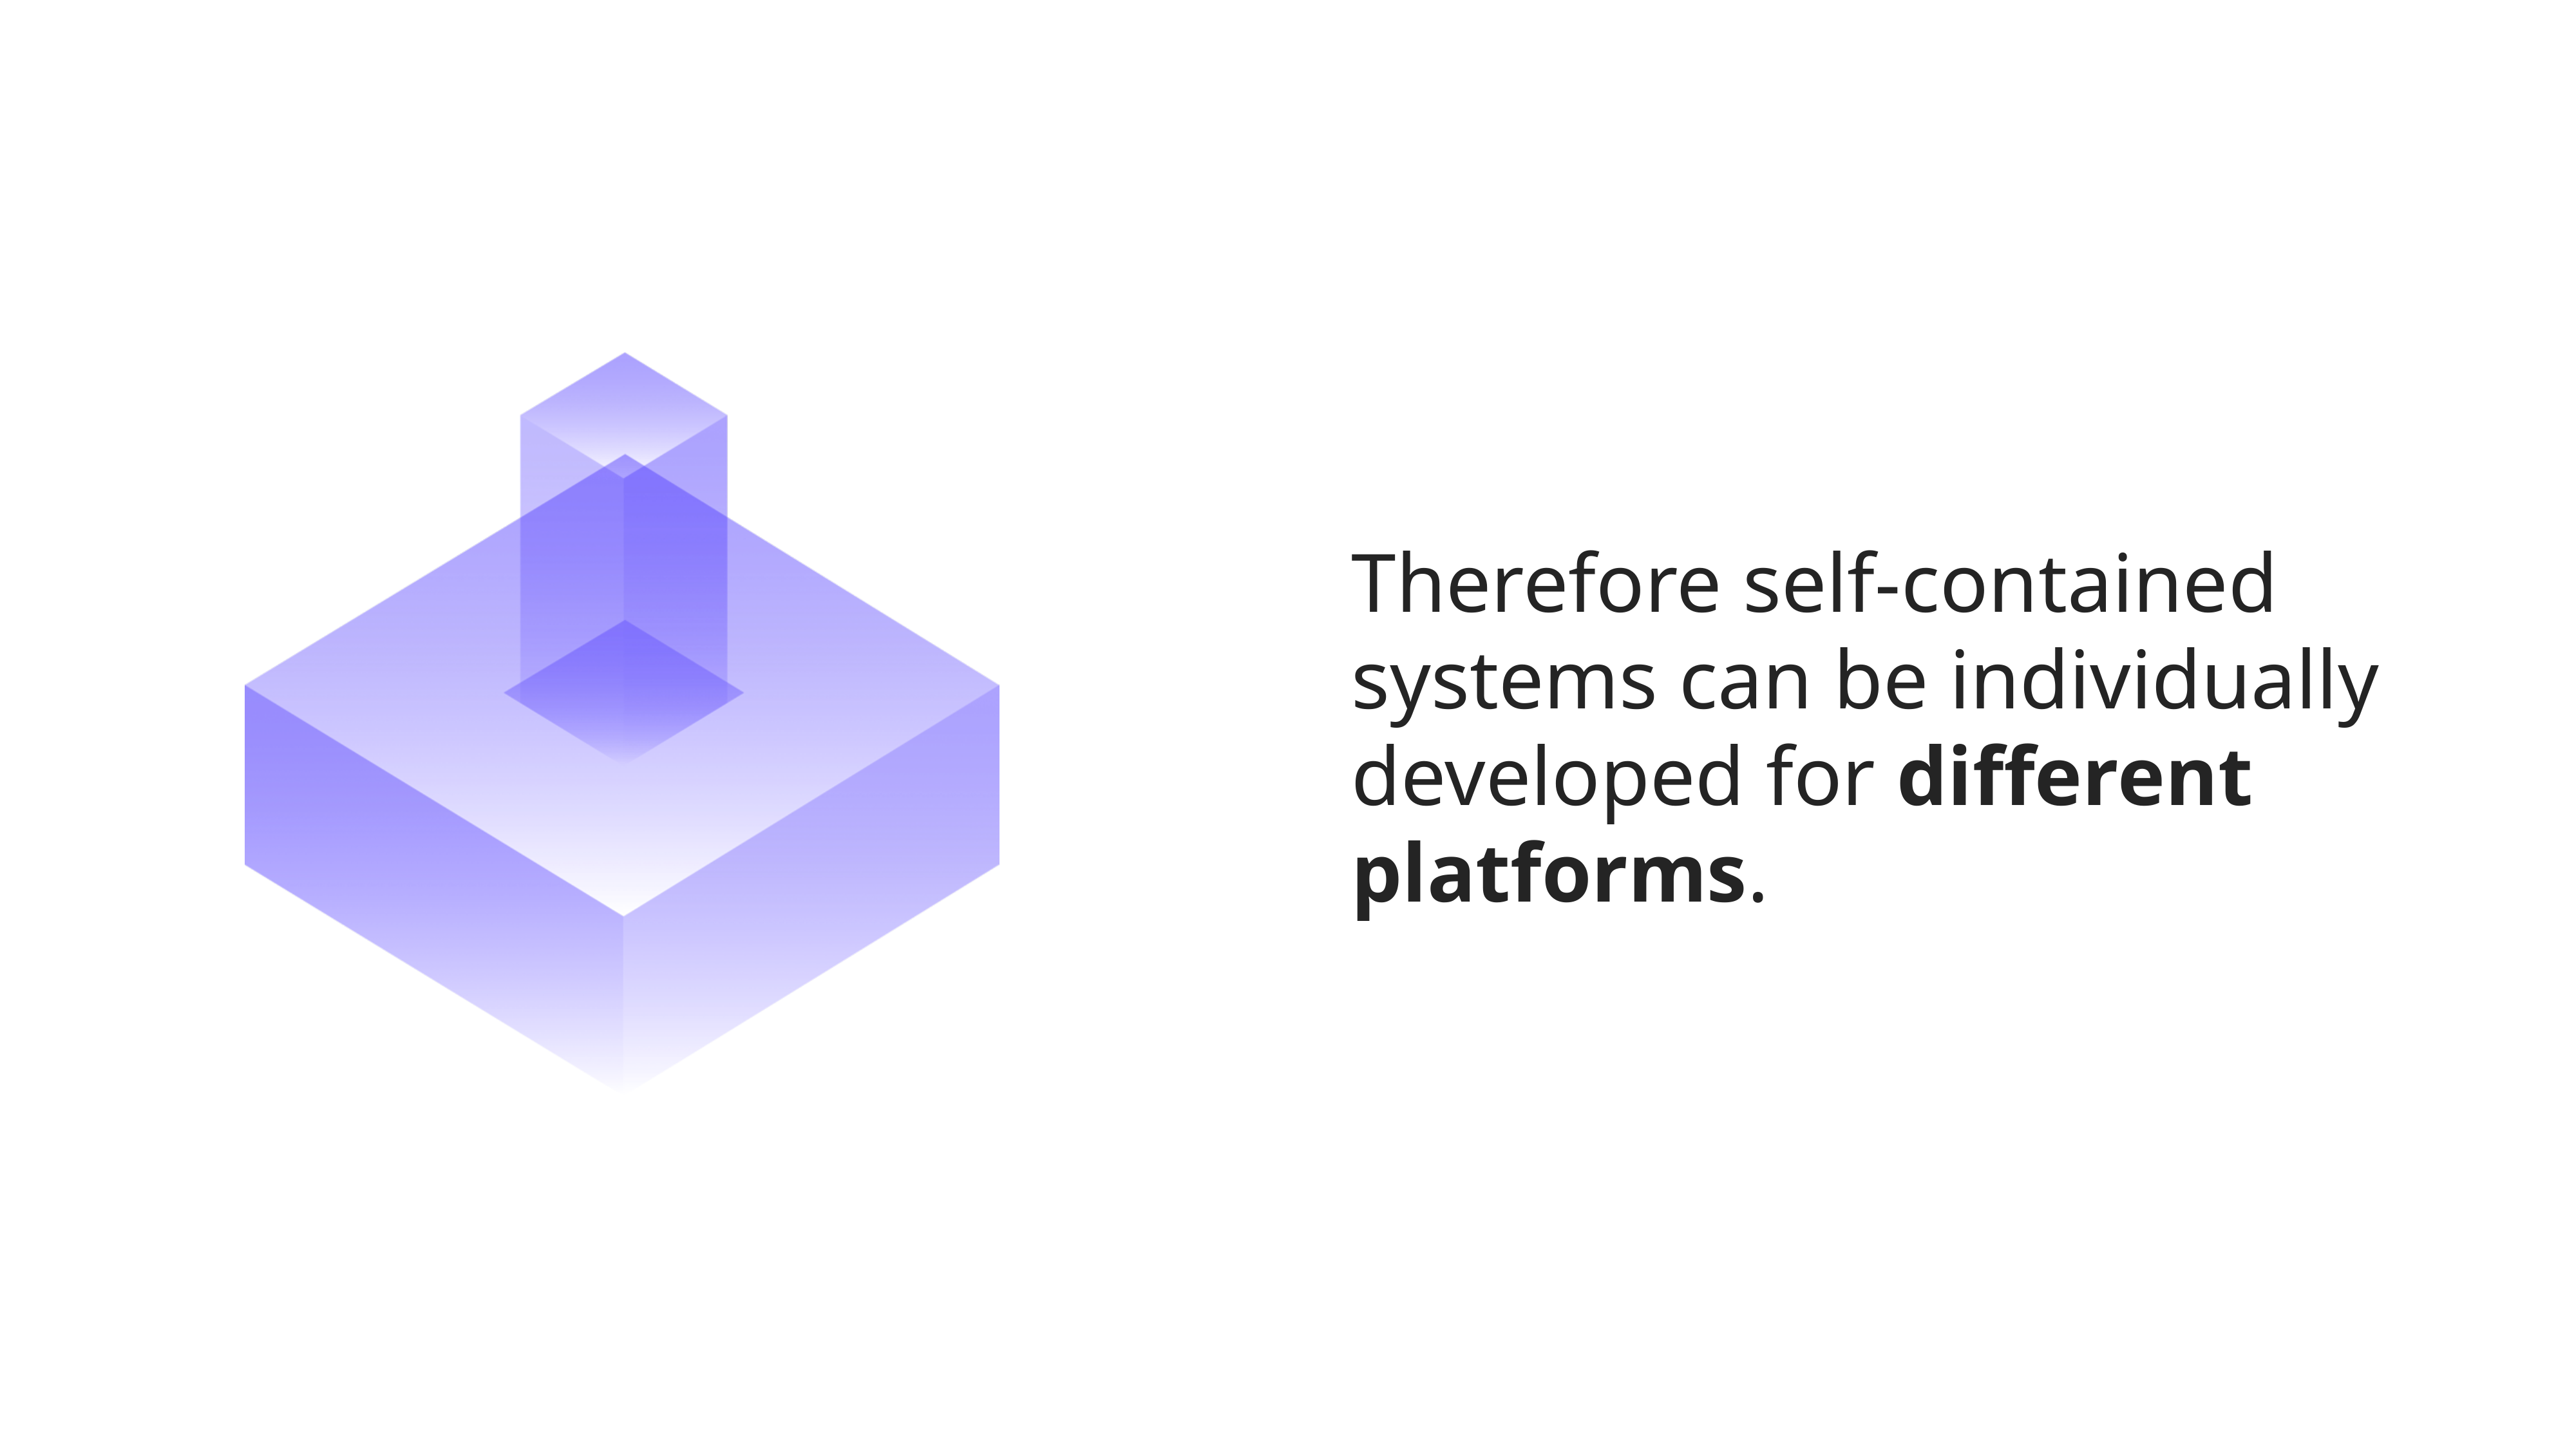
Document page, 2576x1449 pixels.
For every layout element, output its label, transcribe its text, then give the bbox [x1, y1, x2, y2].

list Therefore self-contained systems can be individually developed for different platforms. [1351, 127, 2423, 1322]
picture [245, 352, 999, 1097]
